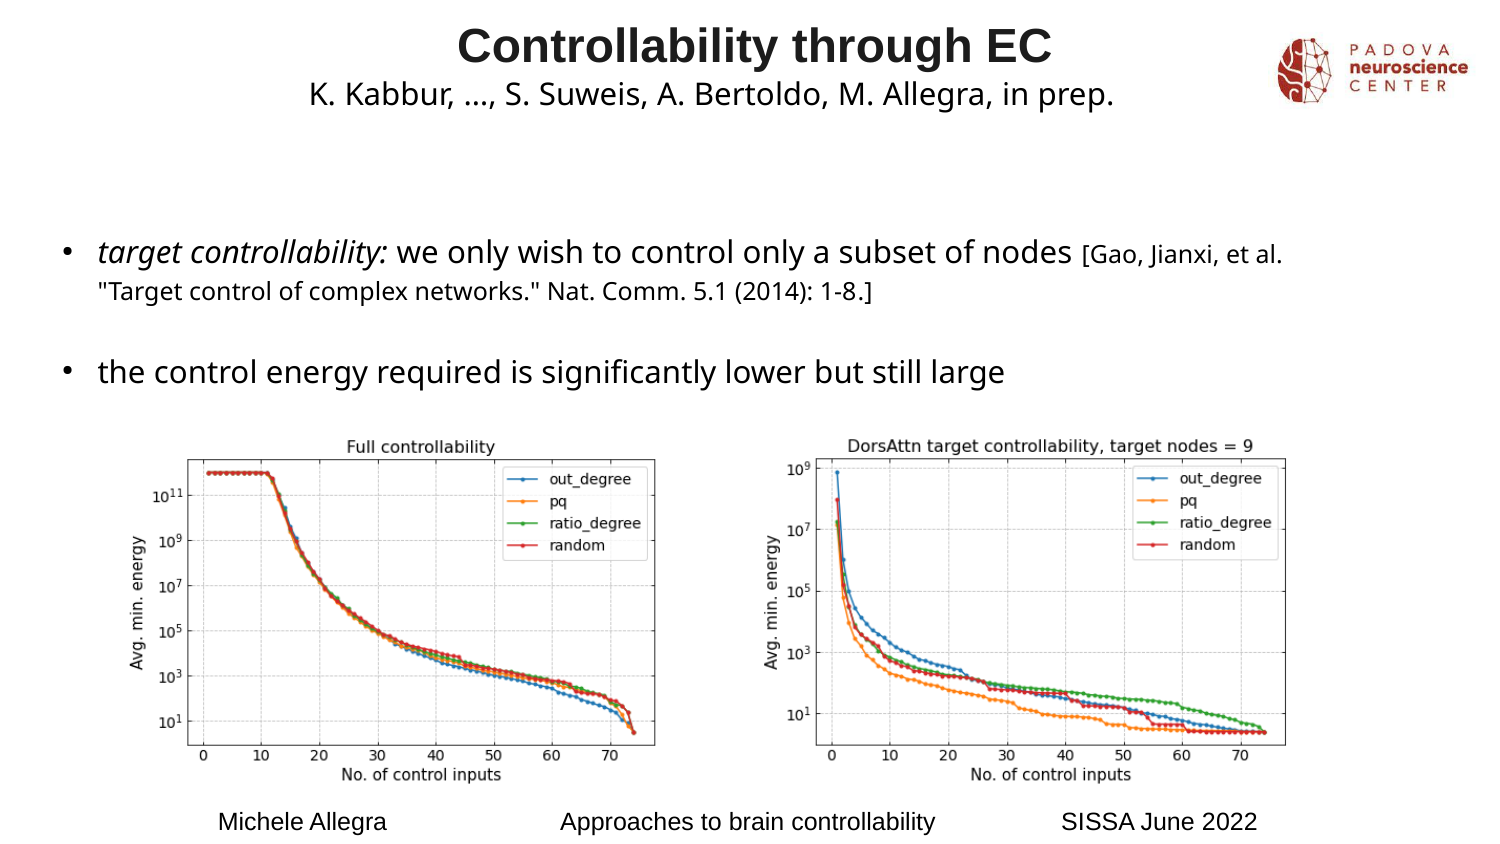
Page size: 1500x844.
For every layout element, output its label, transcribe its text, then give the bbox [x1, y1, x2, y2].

text_box Michele Allegra Approaches to brain controllability SISSA June 2022 [64, 794, 1415, 844]
text_box K. Kabbur, …, S. Suweis, A. Bertoldo, M. Allegra, in prep. [218, 58, 1234, 94]
text_box Controllability through EC [74, 0, 1436, 94]
picture [112, 414, 715, 792]
picture [1268, 10, 1476, 123]
text_box target controllability: we only wish to control only a subset of nodes [Gao, Jianxi, et al. "Target control of complex networks." Nat. Comm. 5.1 (2014): 1-8.] the control energy required is significantly lower but still large [47, 94, 1312, 538]
picture [740, 413, 1346, 792]
